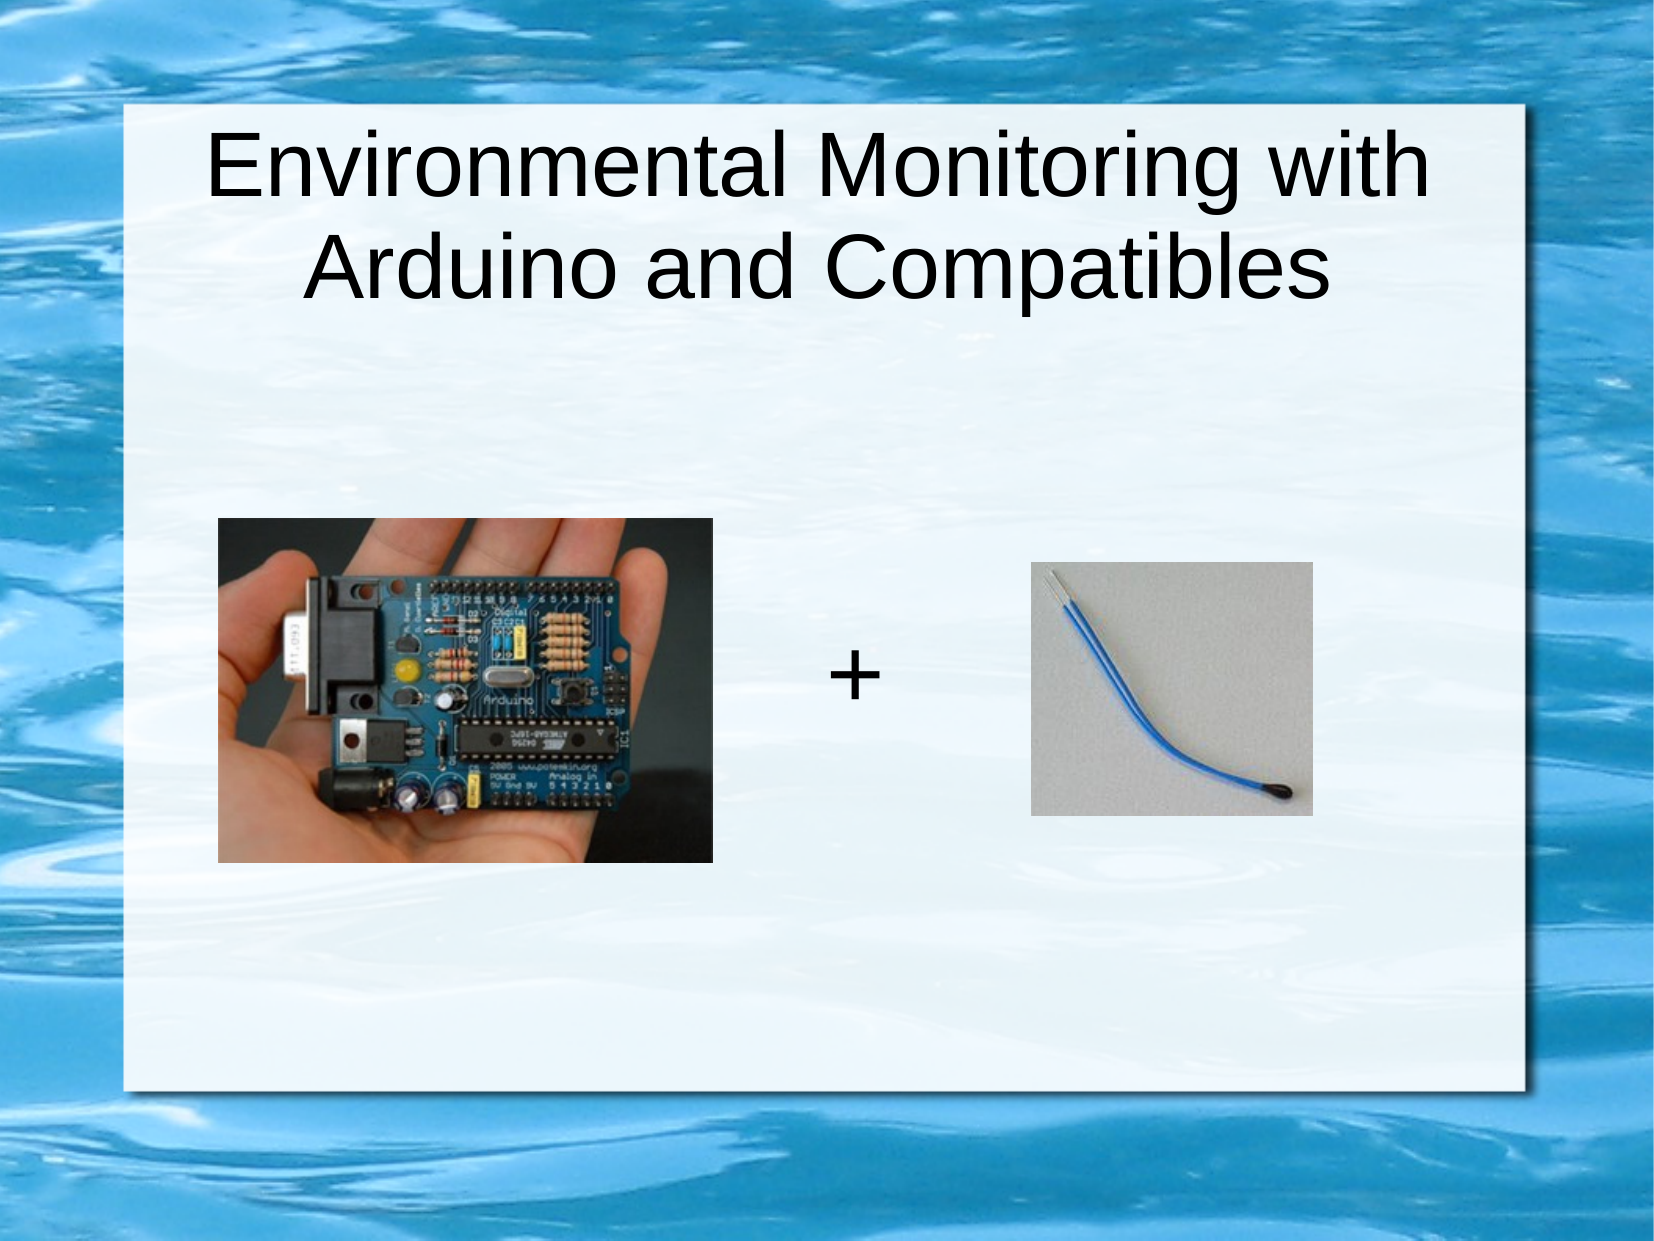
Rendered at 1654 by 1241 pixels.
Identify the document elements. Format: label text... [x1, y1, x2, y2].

title Environmental Monitoring with Arduino and Compatibles [75, 112, 1564, 320]
picture [0, 0, 1654, 1241]
text_box + [811, 611, 901, 738]
